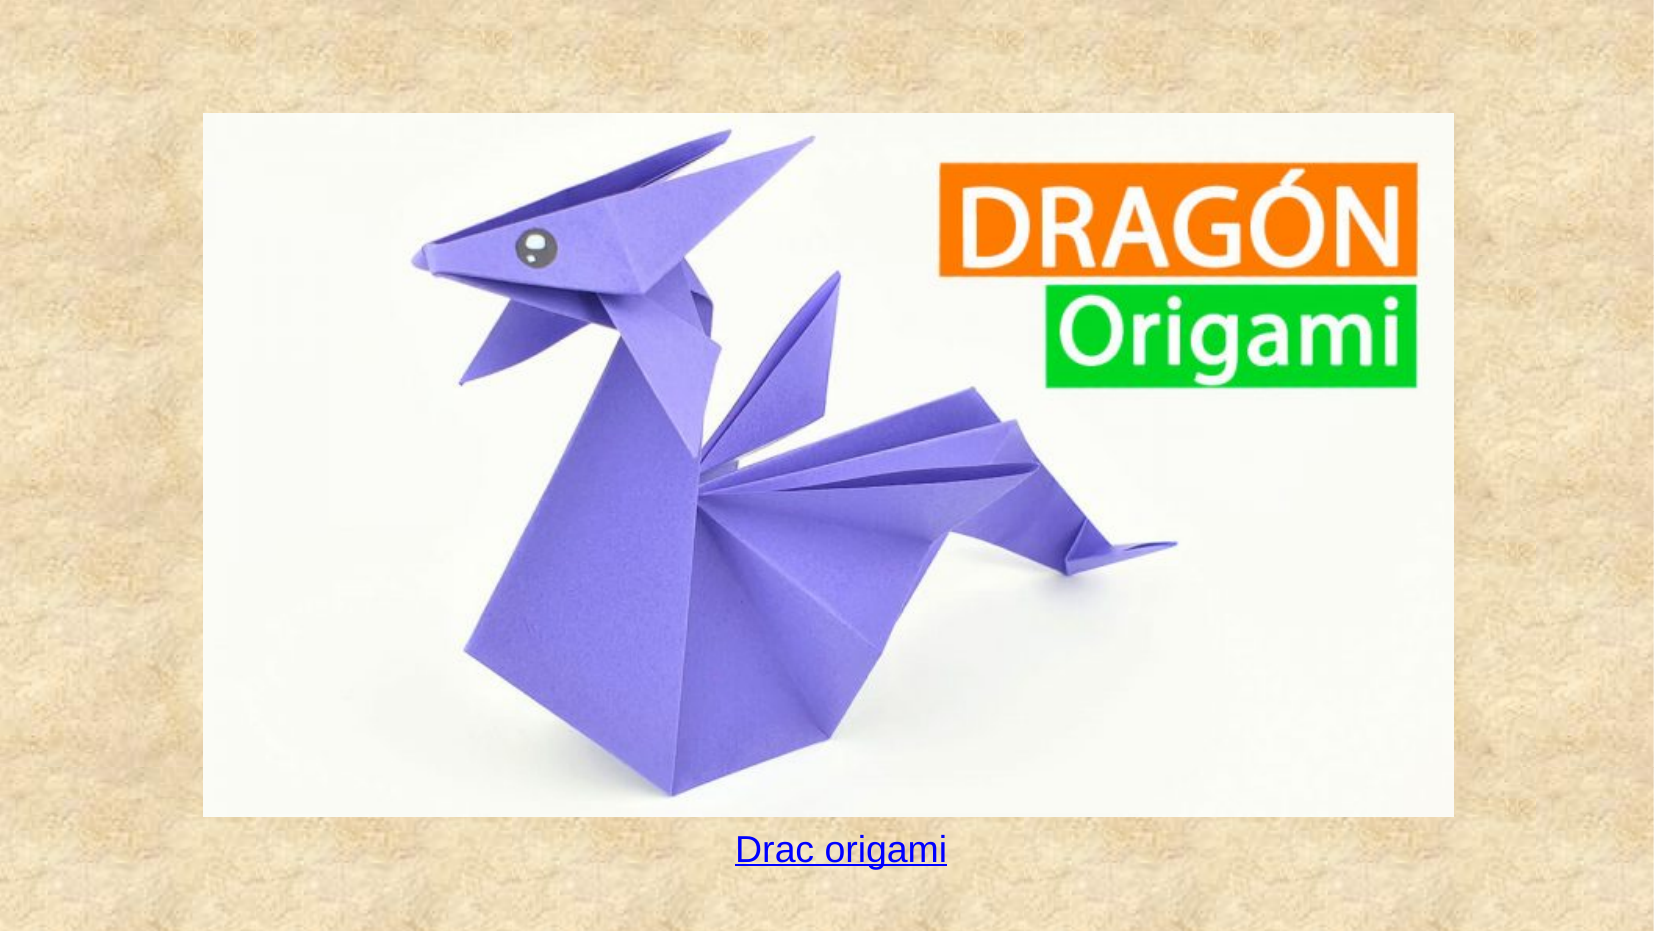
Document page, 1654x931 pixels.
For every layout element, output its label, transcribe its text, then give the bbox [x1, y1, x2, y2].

picture [0, 0, 1654, 931]
text_box Drac origami [720, 817, 969, 877]
